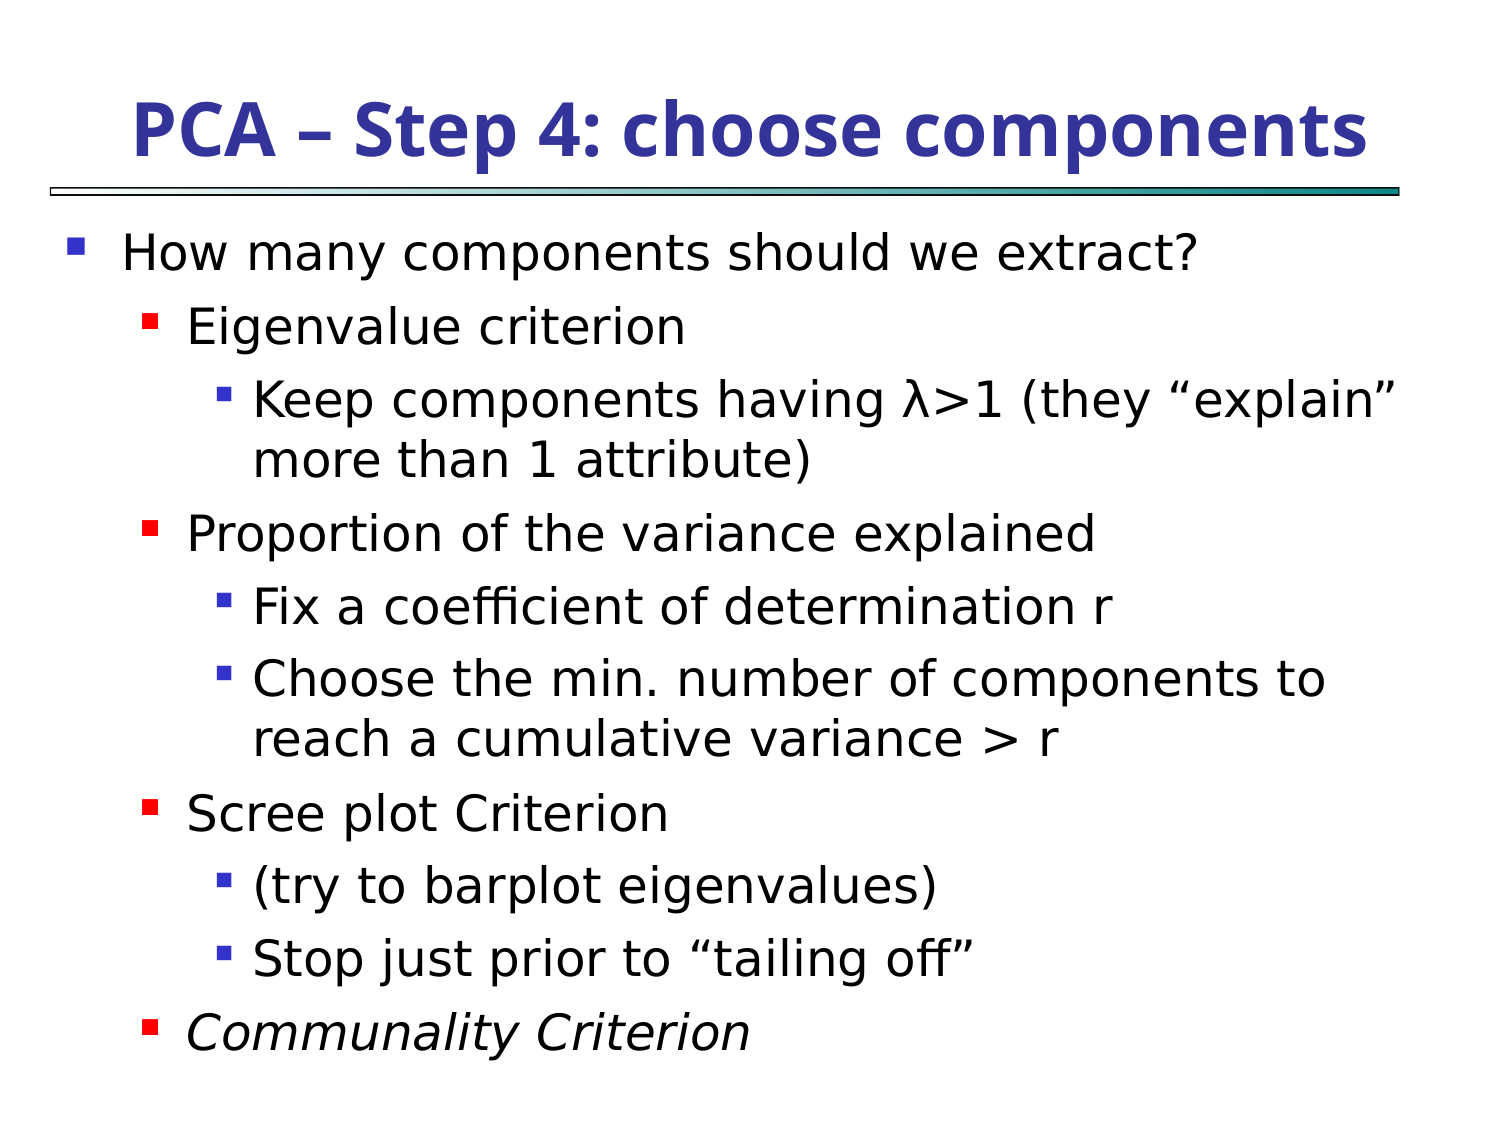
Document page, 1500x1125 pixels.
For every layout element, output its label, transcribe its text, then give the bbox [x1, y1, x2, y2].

list How many components should we extract? Eigenvalue criterion Keep components having λ>1 (they “explain” more than 1 attribute) Proportion of the variance explained Fix a coefficient of determination r Choose the min. number of components to reach a cumulative variance > r Scree plot Criterion (try to barplot eigenvalues) Stop just prior to “tailing off” Communality Criterion [49, 212, 1425, 1081]
title PCA – Step 4: choose components [0, 74, 1500, 180]
